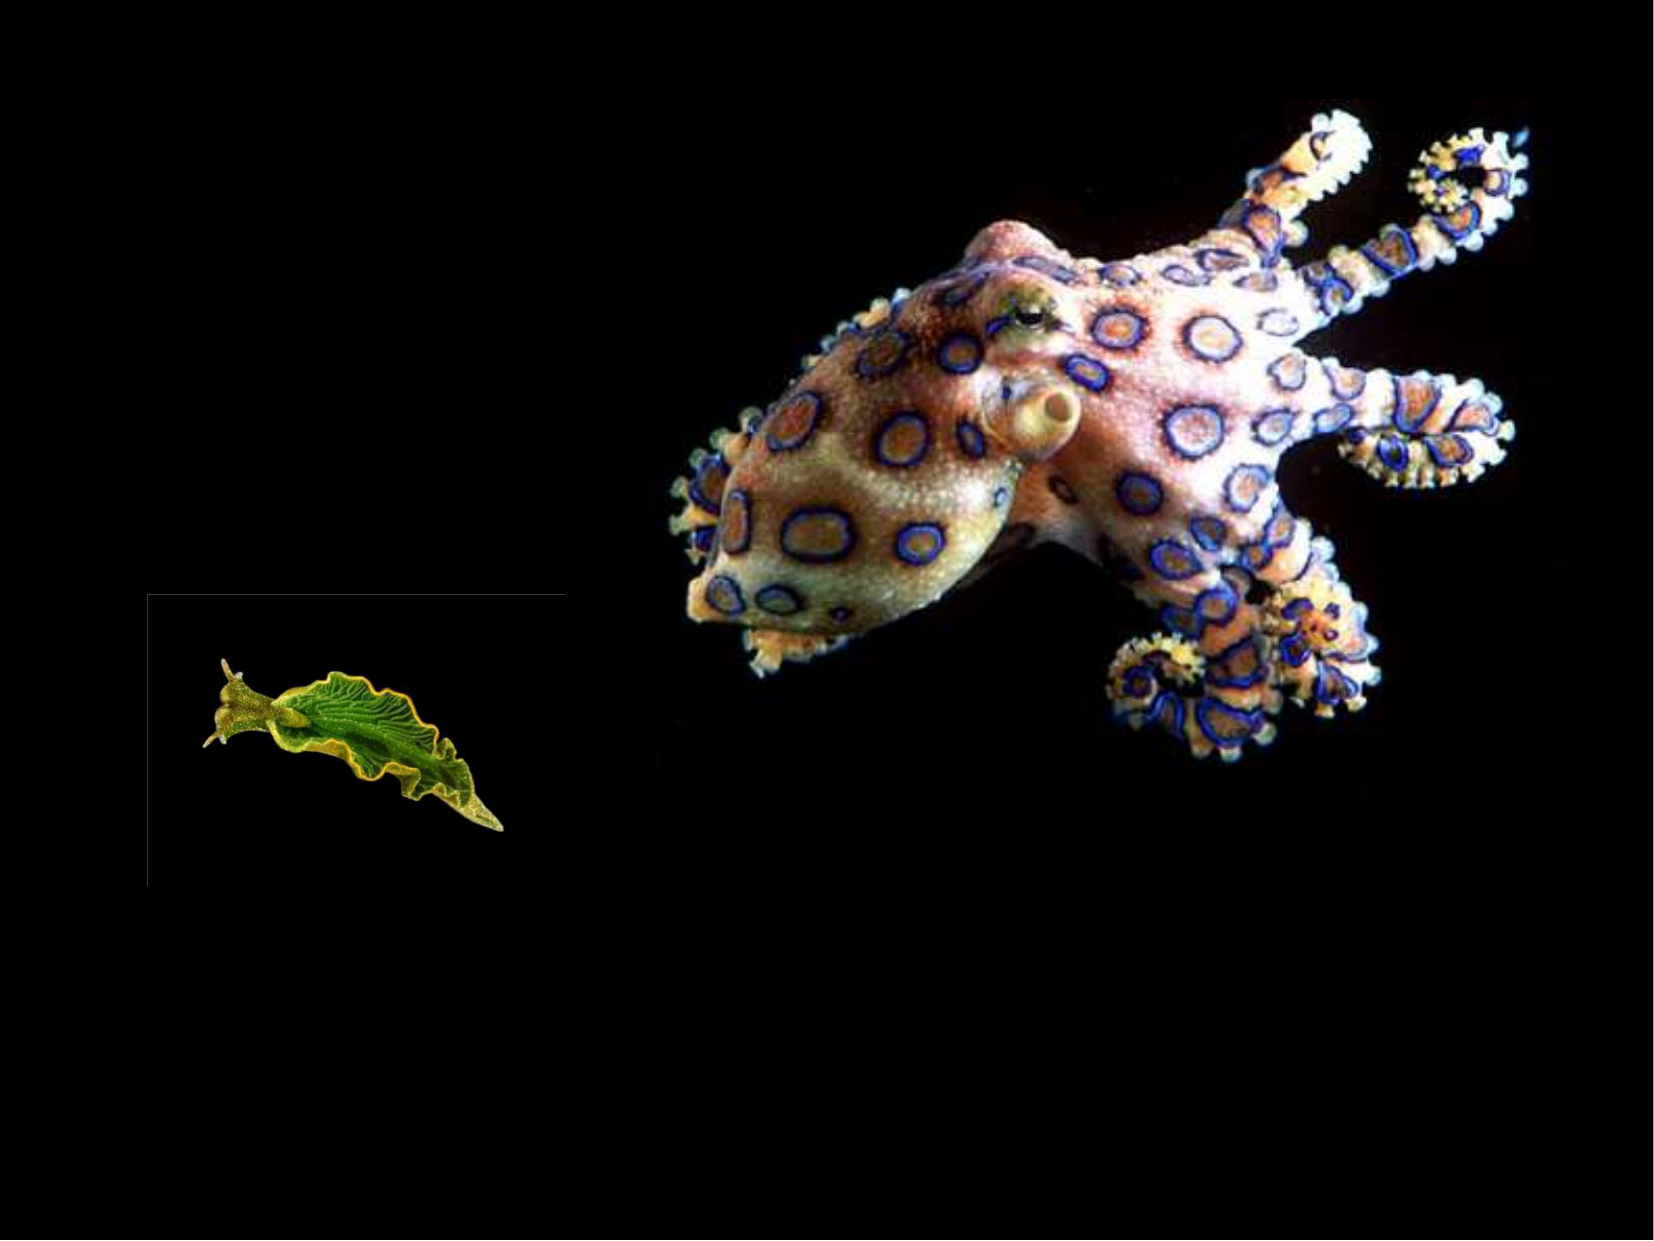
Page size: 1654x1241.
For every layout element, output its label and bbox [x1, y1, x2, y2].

picture [147, 594, 565, 886]
picture [649, 99, 1588, 798]
